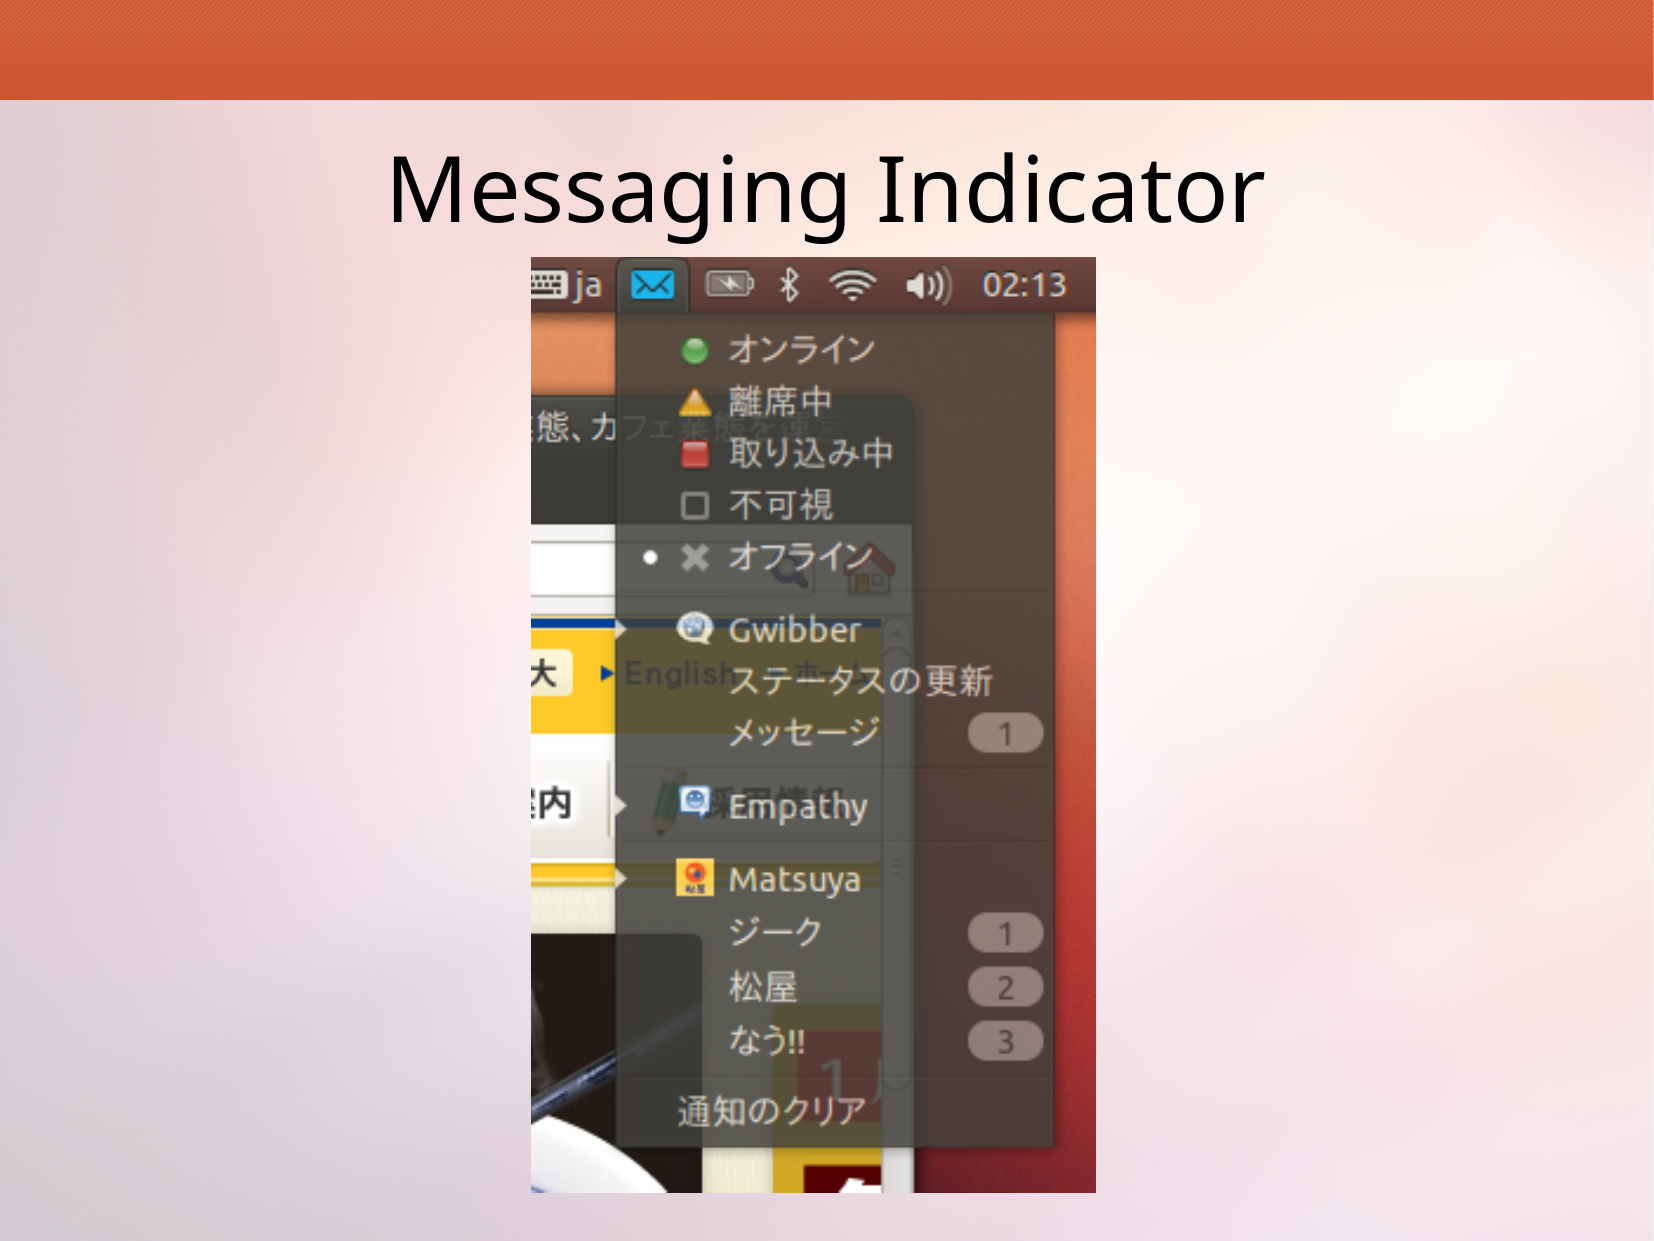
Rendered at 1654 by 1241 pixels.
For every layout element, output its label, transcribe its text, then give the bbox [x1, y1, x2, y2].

picture [0, 0, 1654, 1241]
title Messaging Indicator [82, 118, 1571, 257]
